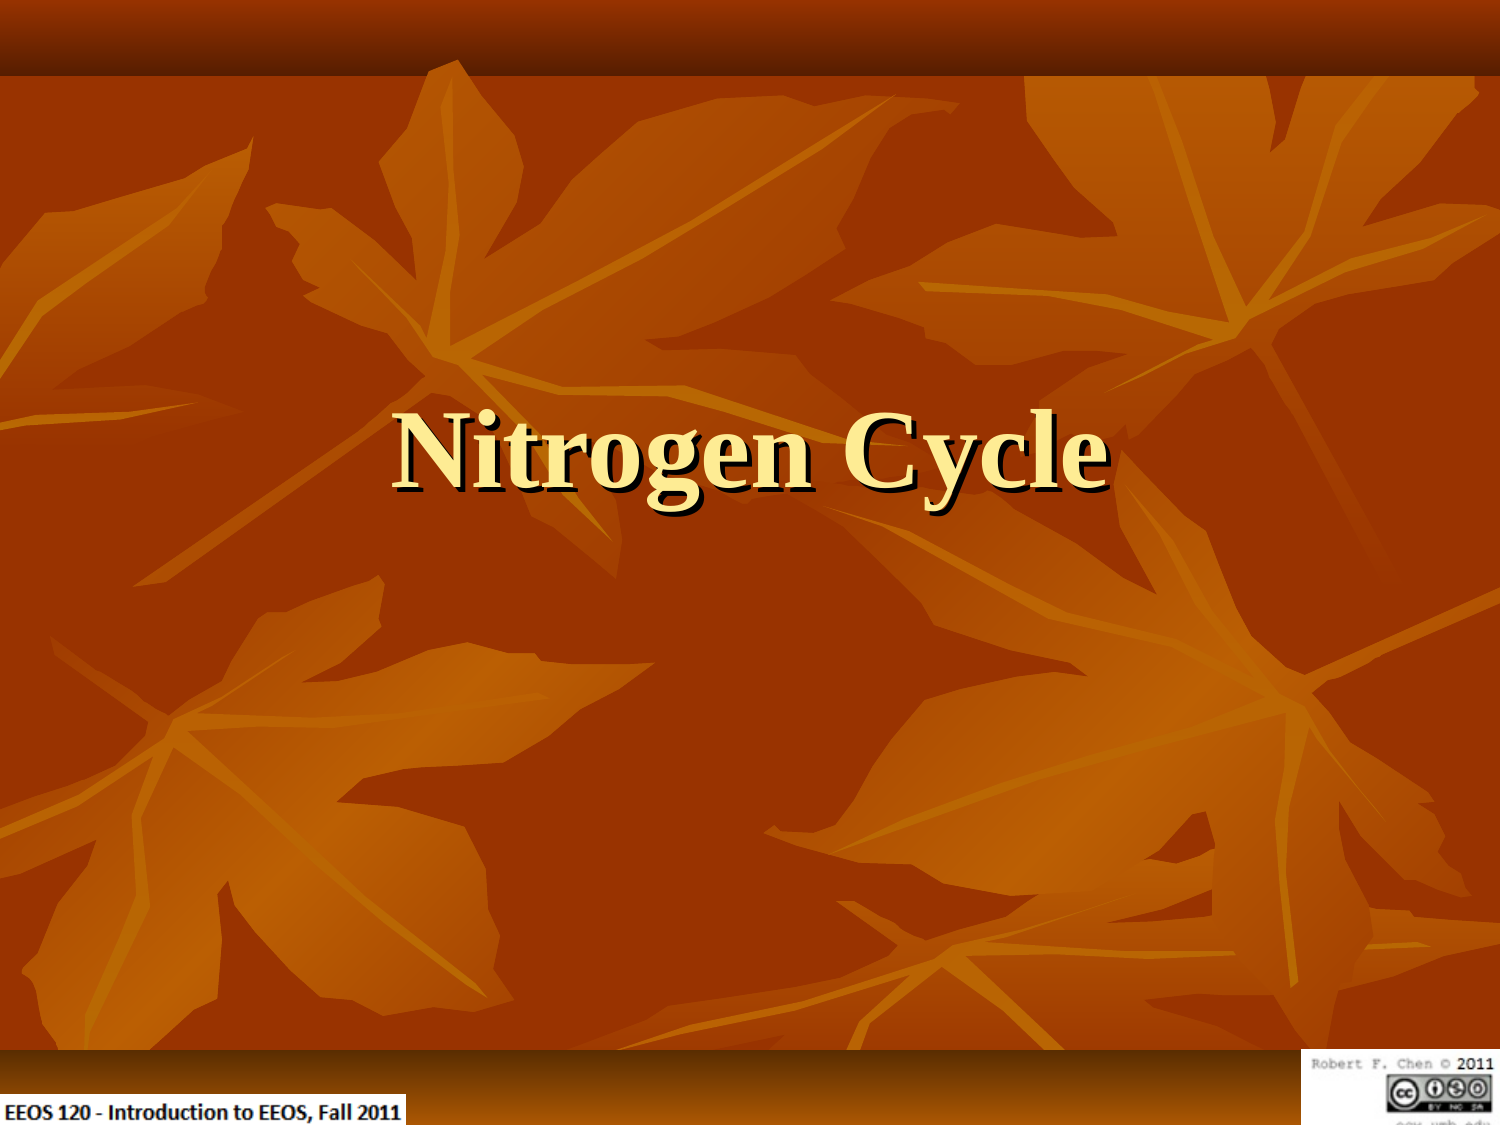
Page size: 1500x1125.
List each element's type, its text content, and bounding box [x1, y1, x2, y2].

picture [0, 1094, 406, 1125]
title Nitrogen Cycle [112, 299, 1388, 585]
picture [1301, 1049, 1500, 1125]
text_box [225, 637, 1276, 926]
